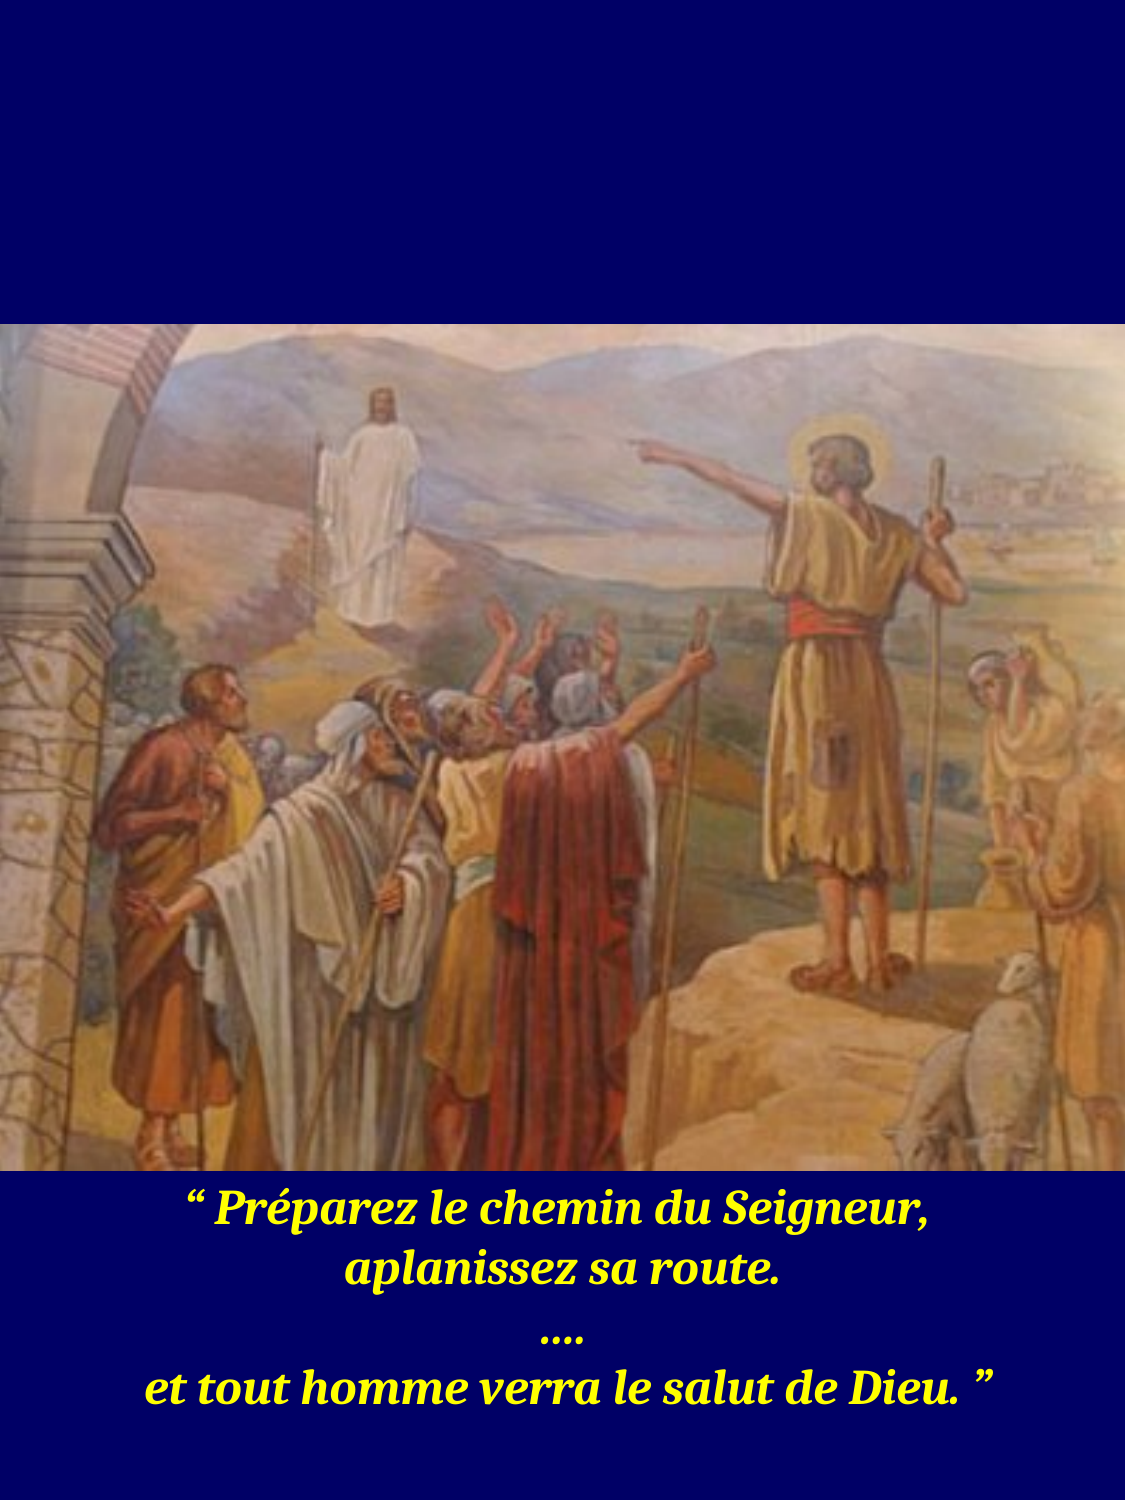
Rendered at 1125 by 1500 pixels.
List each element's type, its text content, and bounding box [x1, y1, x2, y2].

chart [0, 324, 1125, 1172]
text_box “ Préparez le chemin du Seigneur, aplanissez sa route. …. et tout homme verra le salut de Dieu. ” [42, 1166, 1083, 1423]
